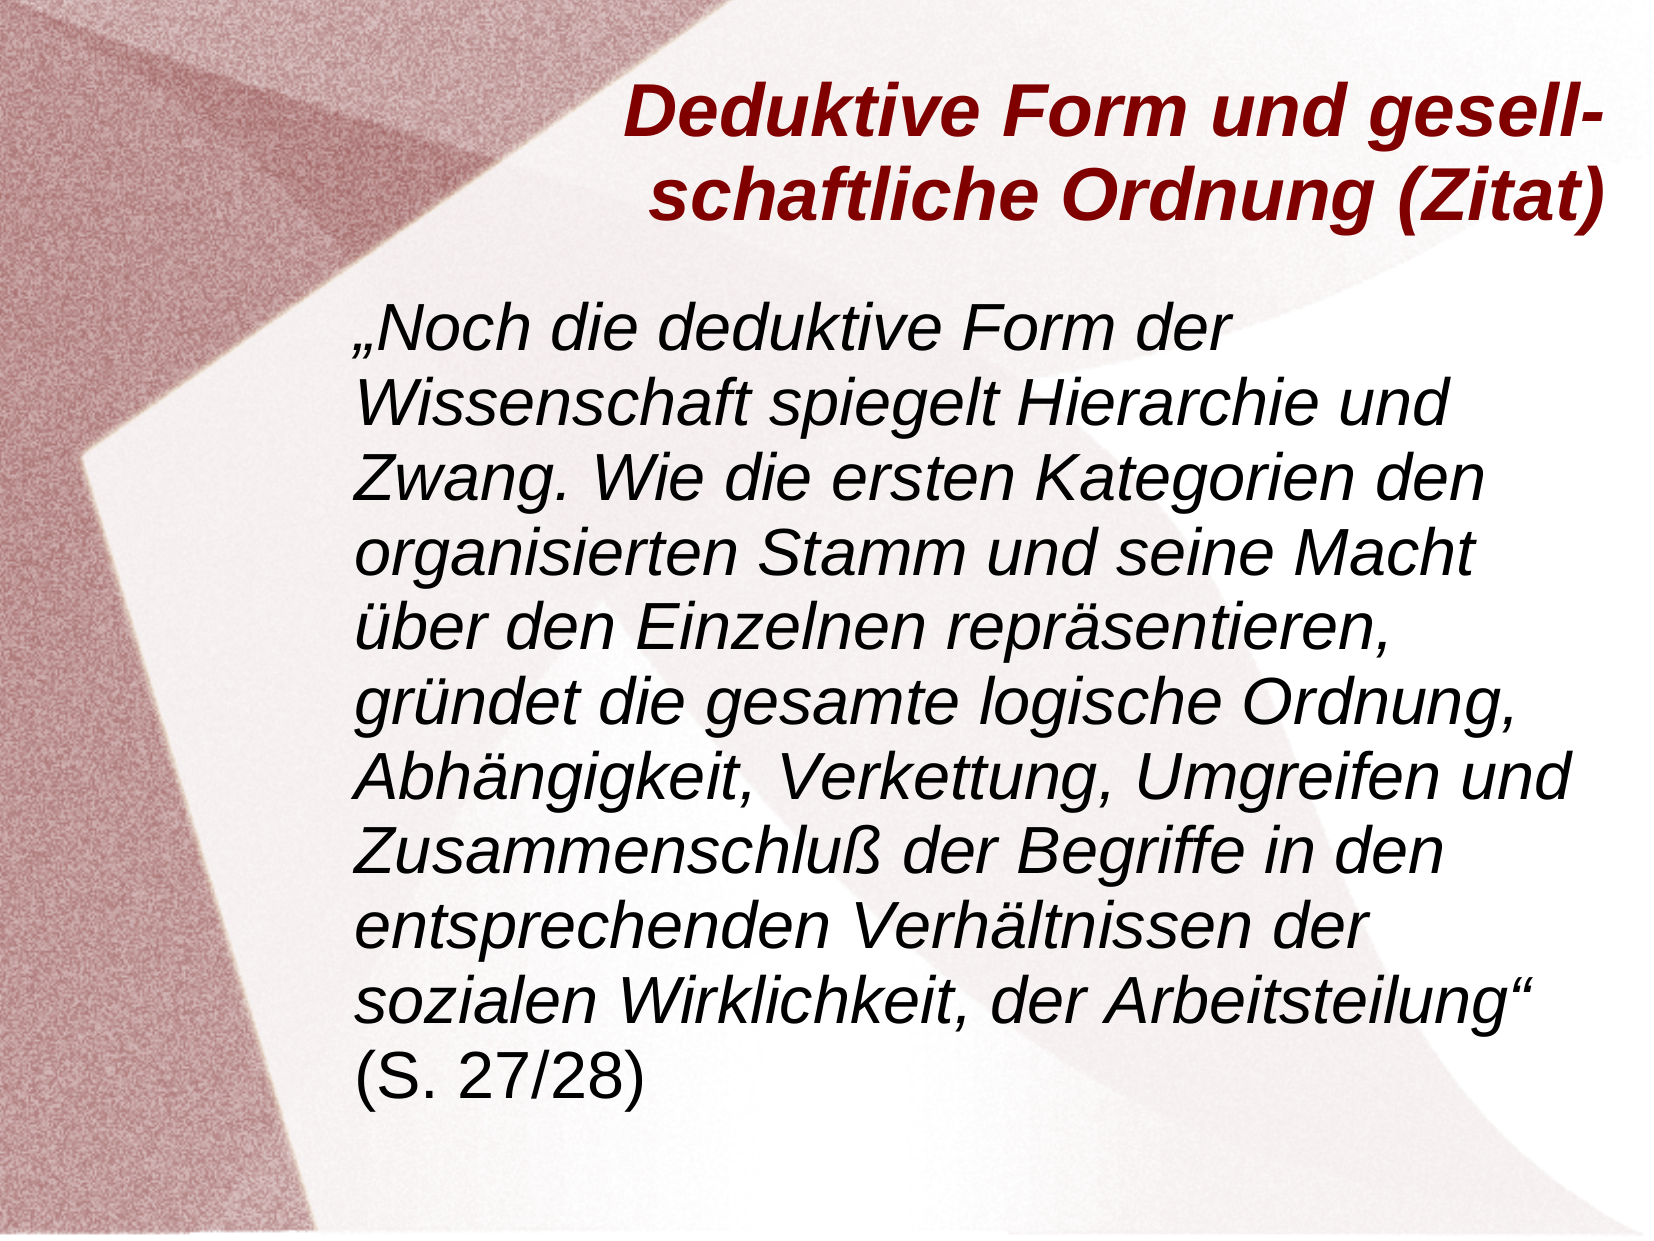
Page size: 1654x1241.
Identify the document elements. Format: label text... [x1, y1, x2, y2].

list „Noch die deduktive Form der Wissenschaft spiegelt Hierarchie und Zwang. Wie die ersten Kategorien den organisierten Stamm und seine Macht über den Einzelnen repräsentieren, gründet die gesamte logische Ordnung, Abhängigkeit, Verkettung, Umgreifen und Zusammenschluß der Begriffe in den entsprechenden Verhältnissen der sozialen Wirklichkeit, der Arbeitsteilung“ (S. 27/28) [354, 290, 1601, 1113]
picture [0, 0, 1654, 1241]
title Deduktive Form und gesell-schaftliche Ordnung (Zitat) [596, 56, 1607, 250]
